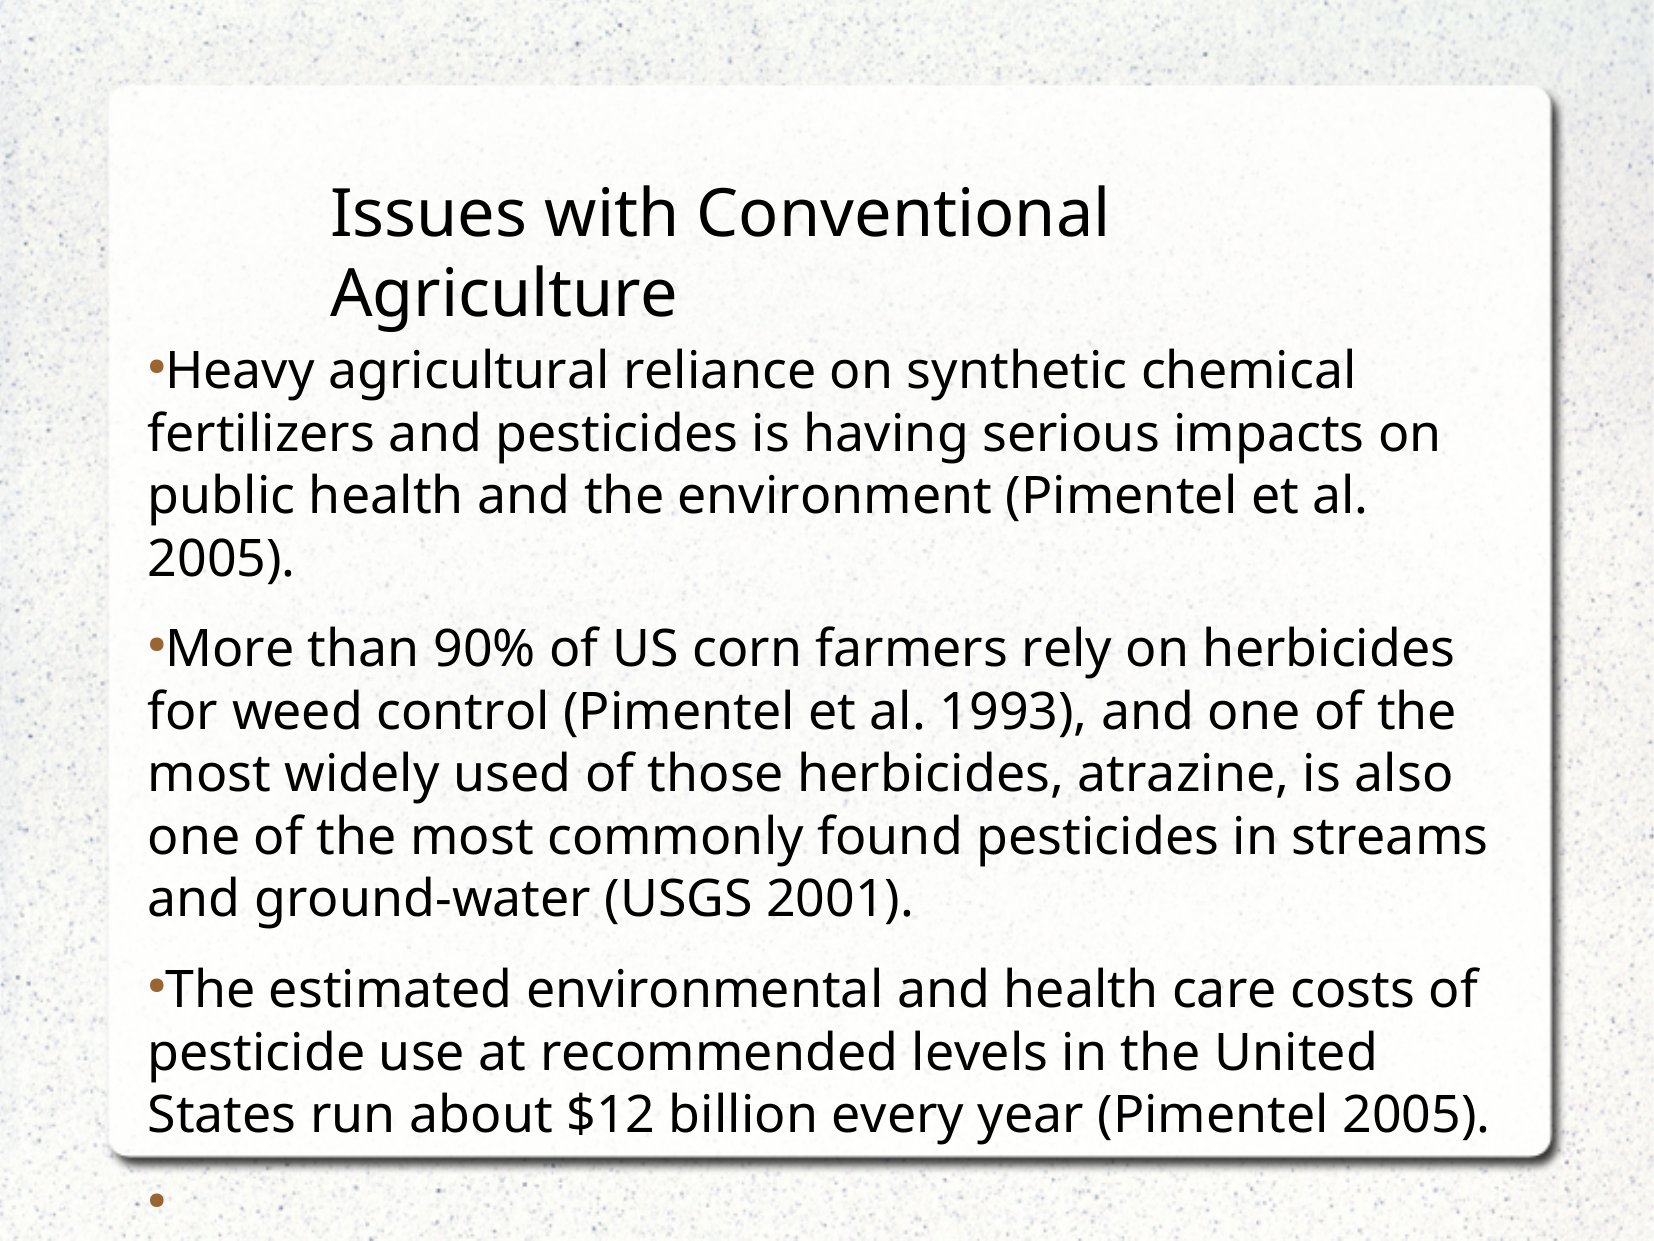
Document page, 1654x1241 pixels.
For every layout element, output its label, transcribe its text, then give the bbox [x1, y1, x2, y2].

text_box Issues with Conventional Agriculture [330, 169, 1396, 376]
list Heavy agricultural reliance on synthetic chemical fertilizers and pesticides is having serious impacts on public health and the environment (Pimentel et al. 2005). More than 90% of US corn farmers rely on herbicides for weed control (Pimentel et al. 1993), and one of the most widely used of those herbicides, atrazine, is also one of the most commonly found pesticides in streams and ground-water (USGS 2001). The estimated environmental and health care costs of pesticide use at recommended levels in the United States run about $12 billion every year (Pimentel 2005). [147, 336, 1506, 1206]
